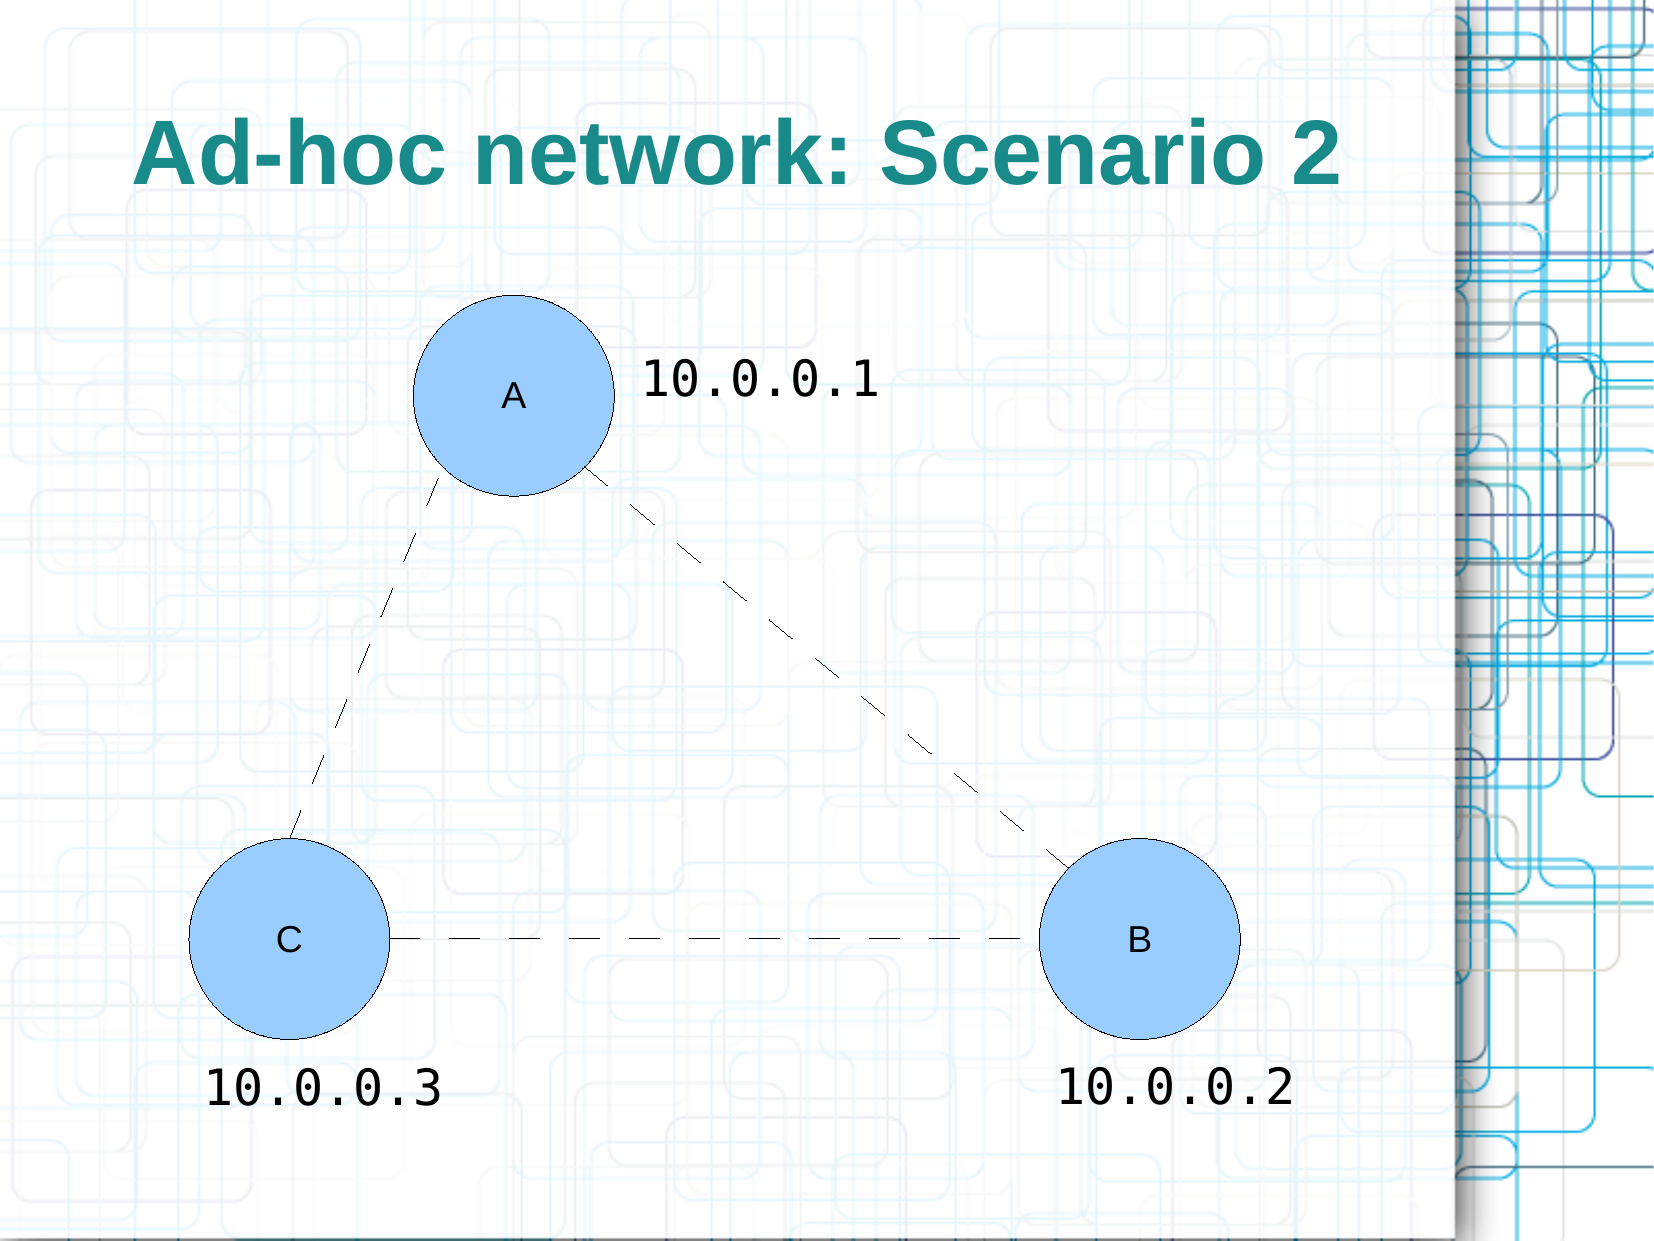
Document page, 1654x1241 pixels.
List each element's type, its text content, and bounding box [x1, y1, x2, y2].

text_box C [188, 838, 390, 1040]
text_box A [413, 295, 615, 497]
text_box 10.0.0.3 [188, 1051, 473, 1125]
text_box B [1039, 838, 1241, 1040]
text_box 10.0.0.1 [625, 342, 898, 416]
picture [0, 0, 1654, 1241]
title Ad-hoc network: Scenario 2 [59, 49, 1418, 257]
text_box 10.0.0.2 [1040, 1050, 1323, 1124]
